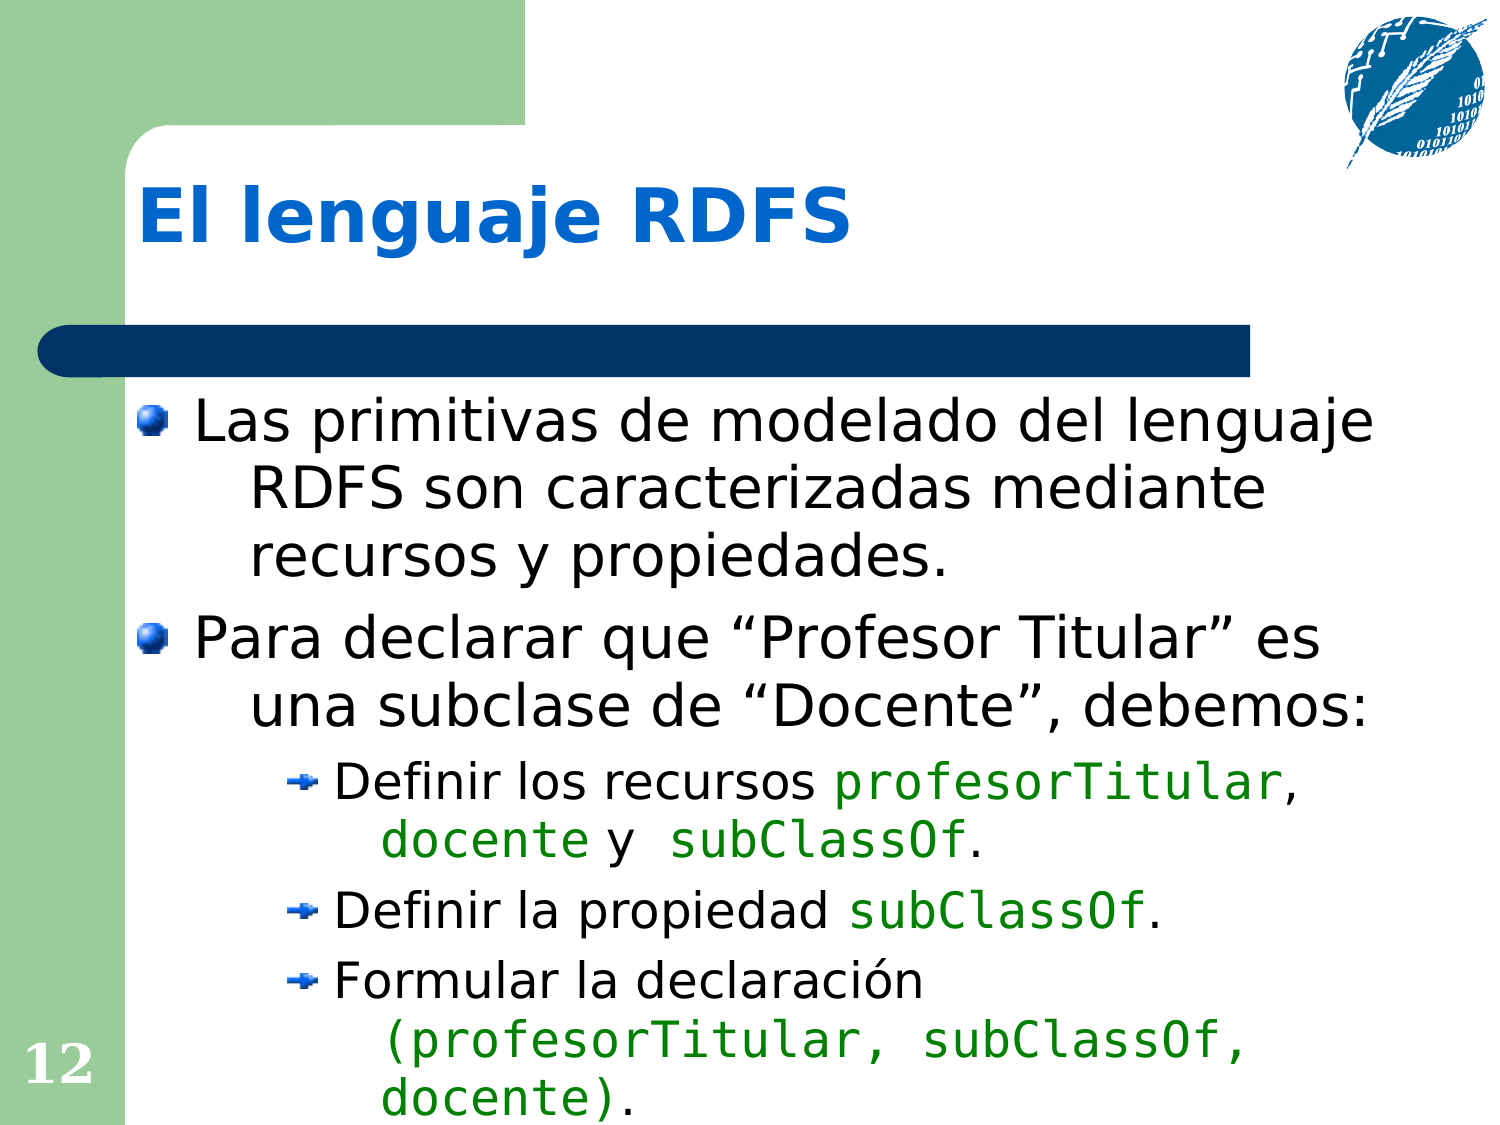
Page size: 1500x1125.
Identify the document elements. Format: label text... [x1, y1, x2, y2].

picture [1433, 139, 1440, 147]
picture [1341, 15, 1487, 172]
list Las primitivas de modelado del lenguaje RDFS son caracterizadas mediante recursos y propiedades. Para declarar que “Profesor Titular” es una subclase de “Docente”, debemos: Definir los recursos profesorTitular, docente y subClassOf. Definir la propiedad subClassOf. Formular la declaración (profesorTitular, subClassOf, docente). [137, 387, 1400, 1069]
title El lenguaje RDFS [136, 136, 1413, 301]
picture [1427, 138, 1431, 148]
picture [1416, 140, 1425, 149]
picture [1436, 127, 1450, 136]
